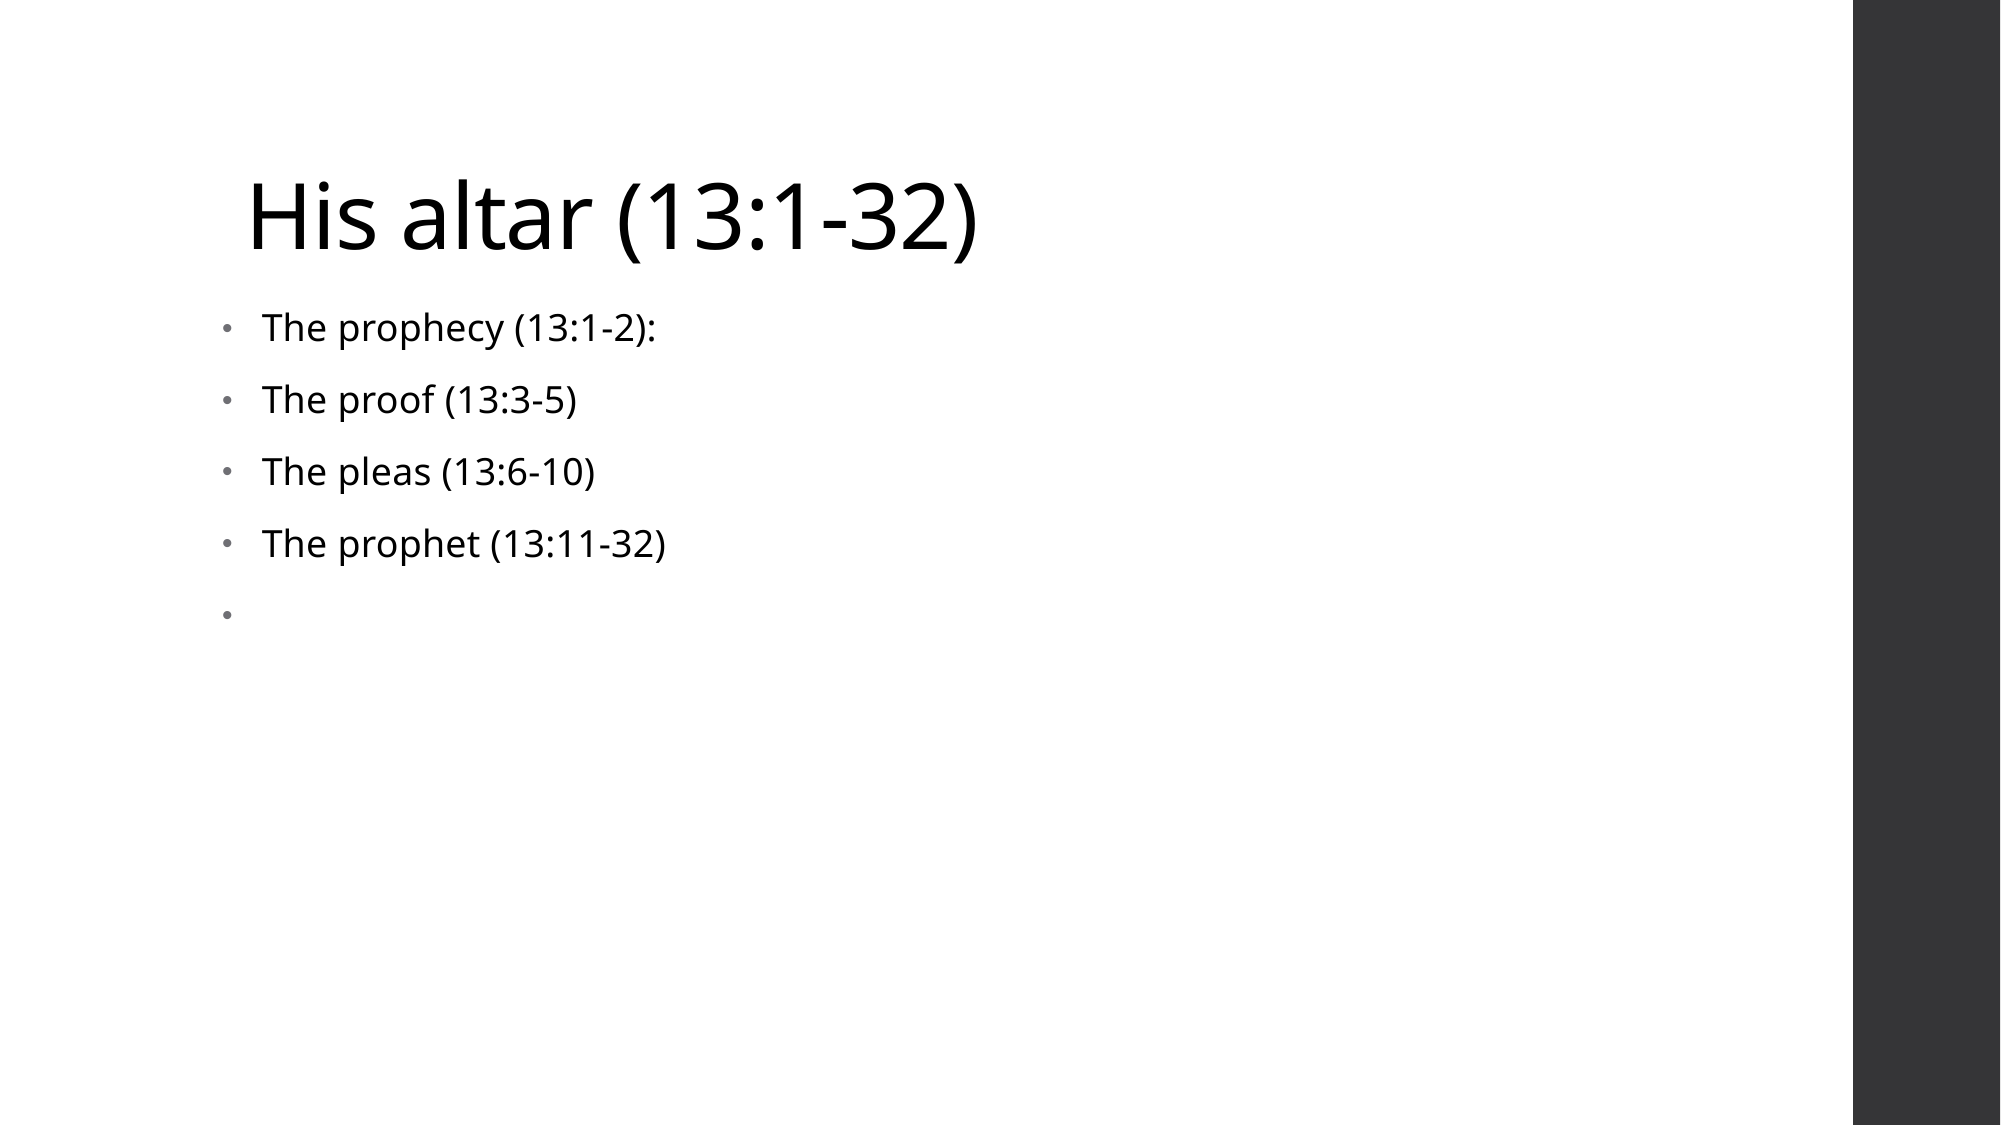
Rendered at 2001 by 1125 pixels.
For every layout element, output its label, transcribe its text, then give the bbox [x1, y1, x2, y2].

title His altar (13:1-32) [206, 60, 1797, 278]
list The prophecy (13:1-2): The proof (13:3-5) The pleas (13:6-10) The prophet (13:11-32) [206, 299, 1617, 1014]
